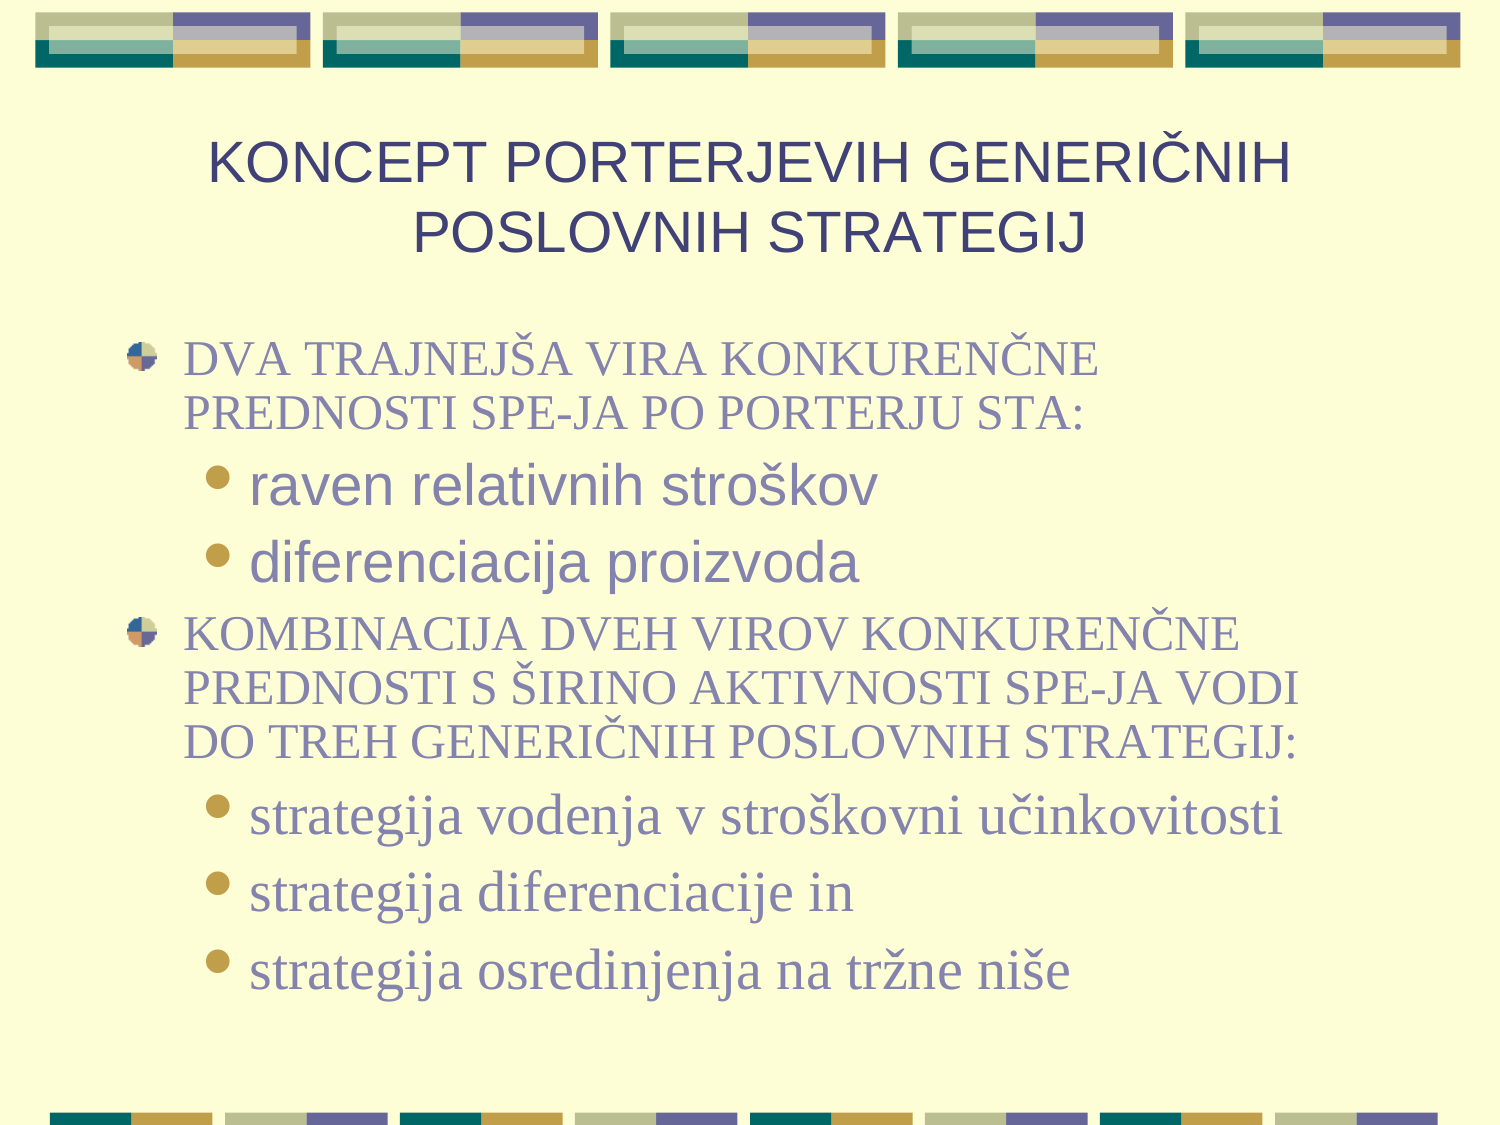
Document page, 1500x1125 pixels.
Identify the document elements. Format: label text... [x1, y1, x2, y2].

list DVA TRAJNEJŠA VIRA KONKURENČNE PREDNOSTI SPE-JA PO PORTERJU STA: raven relativnih stroškov diferenciacija proizvoda KOMBINACIJA DVEH VIROV KONKURENČNE PREDNOSTI S ŠIRINO AKTIVNOSTI SPE-JA VODI DO TREH GENERIČNIH POSLOVNIH STRATEGIJ: strategija vodenja v stroškovni učinkovitosti strategija diferenciacije in strategija osredinjenja na tržne niše [112, 324, 1388, 1010]
title KONCEPT PORTERJEVIH GENERIČNIH POSLOVNIH STRATEGIJ [112, 99, 1388, 288]
